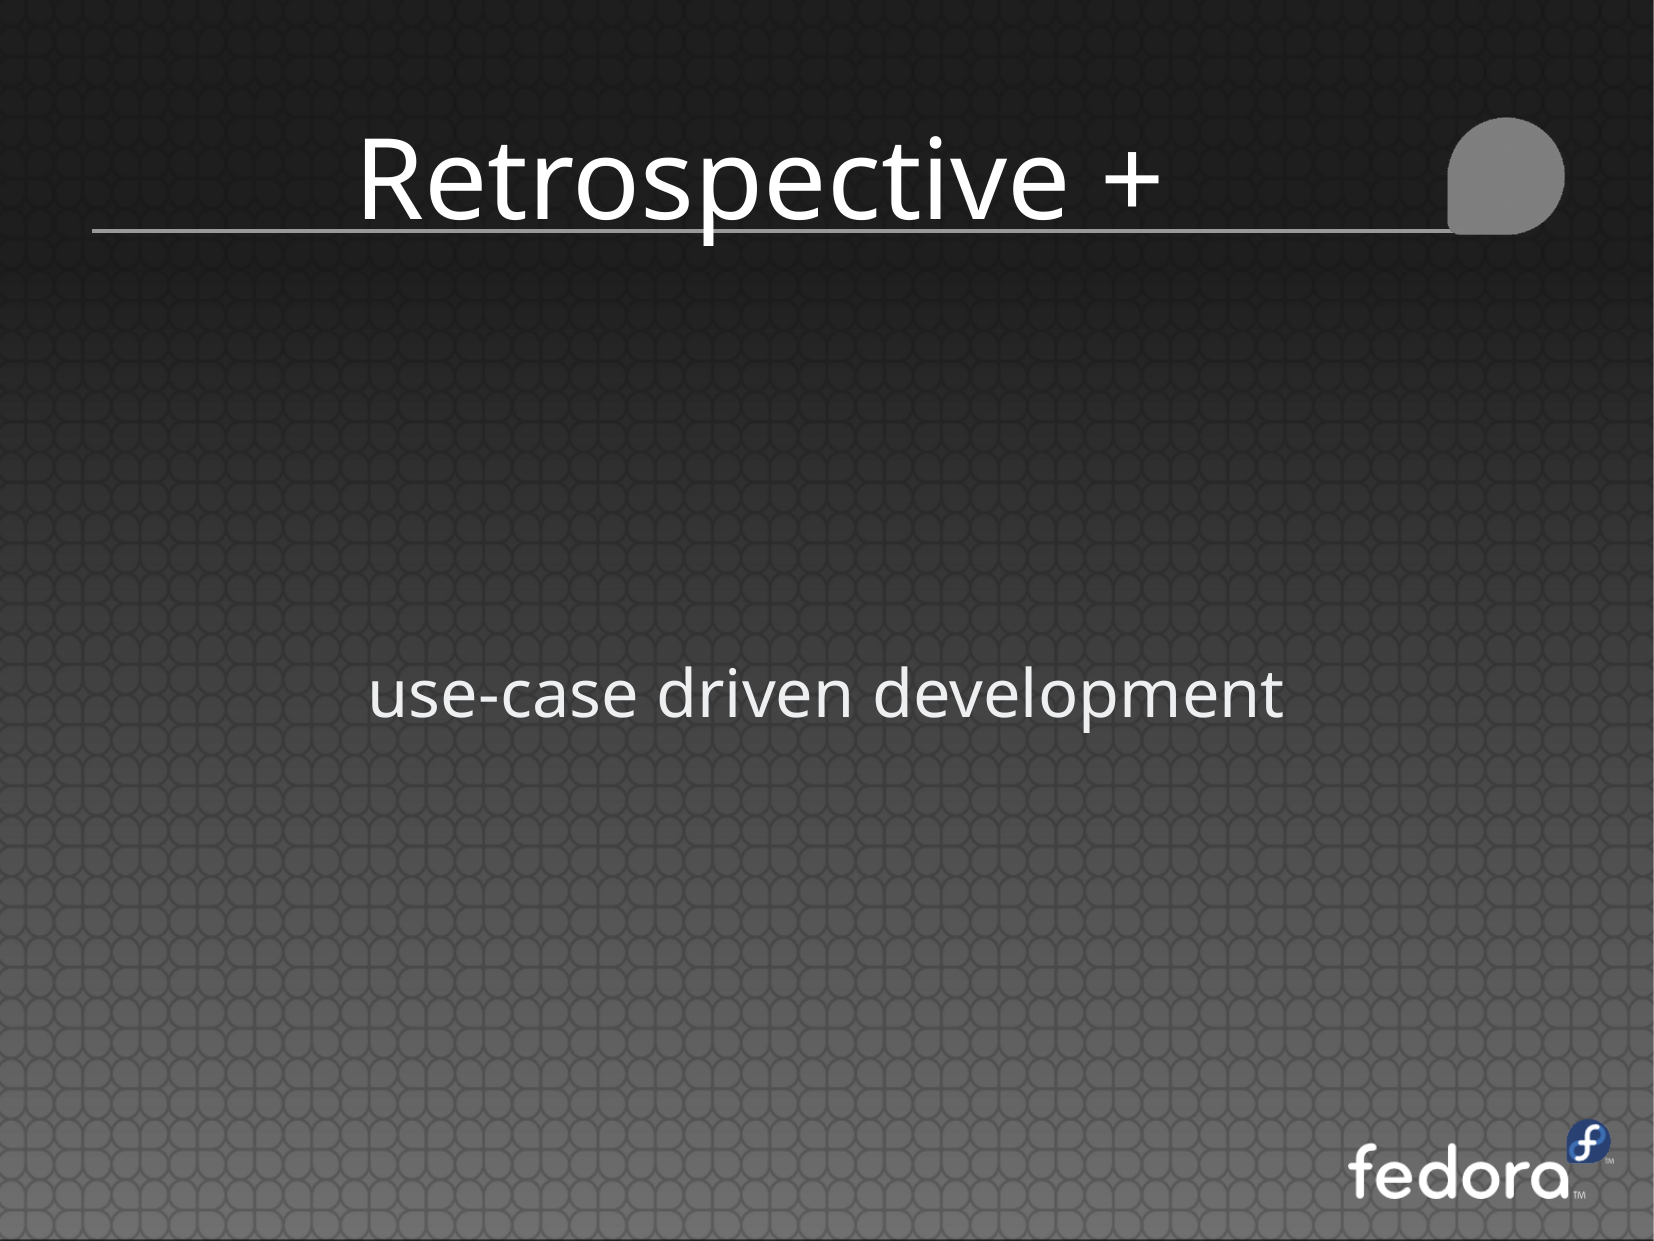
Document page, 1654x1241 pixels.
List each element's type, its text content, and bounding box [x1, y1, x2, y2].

list use-case driven development [82, 290, 1571, 1094]
title Retrospective + [94, 100, 1426, 251]
picture [0, 0, 1654, 1241]
